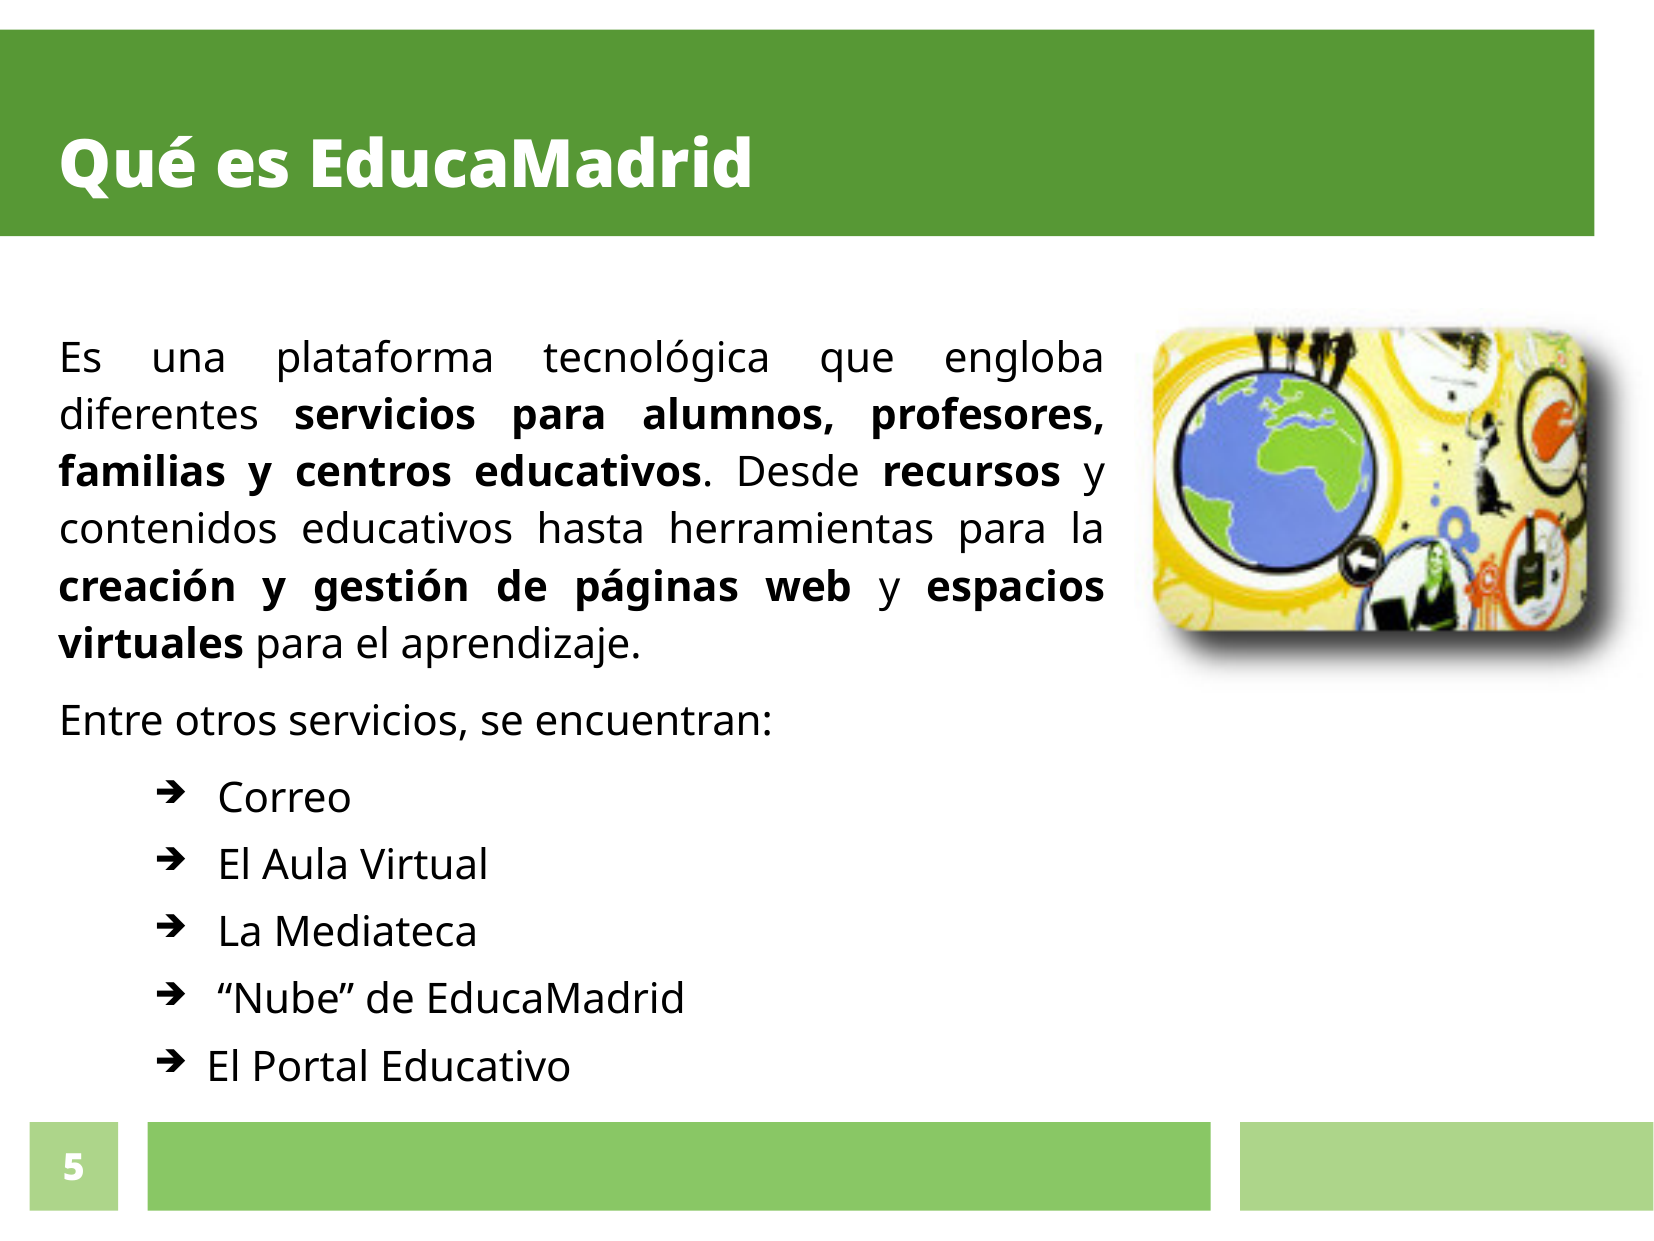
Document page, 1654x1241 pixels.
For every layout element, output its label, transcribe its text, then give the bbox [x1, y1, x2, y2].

title Qué es EducaMadrid [59, 59, 1595, 207]
picture [1134, 308, 1654, 698]
list Es una plataforma tecnológica que engloba diferentes servicios para alumnos, profesores, familias y centros educativos. Desde recursos y contenidos educativos hasta herramientas para la creación y gestión de páginas web y espacios virtuales para el aprendizaje. Entre otros servicios, se encuentran: Correo El Aula Virtual La Mediateca “Nube” de EducaMadrid El Portal Educativo [59, 327, 1106, 1095]
